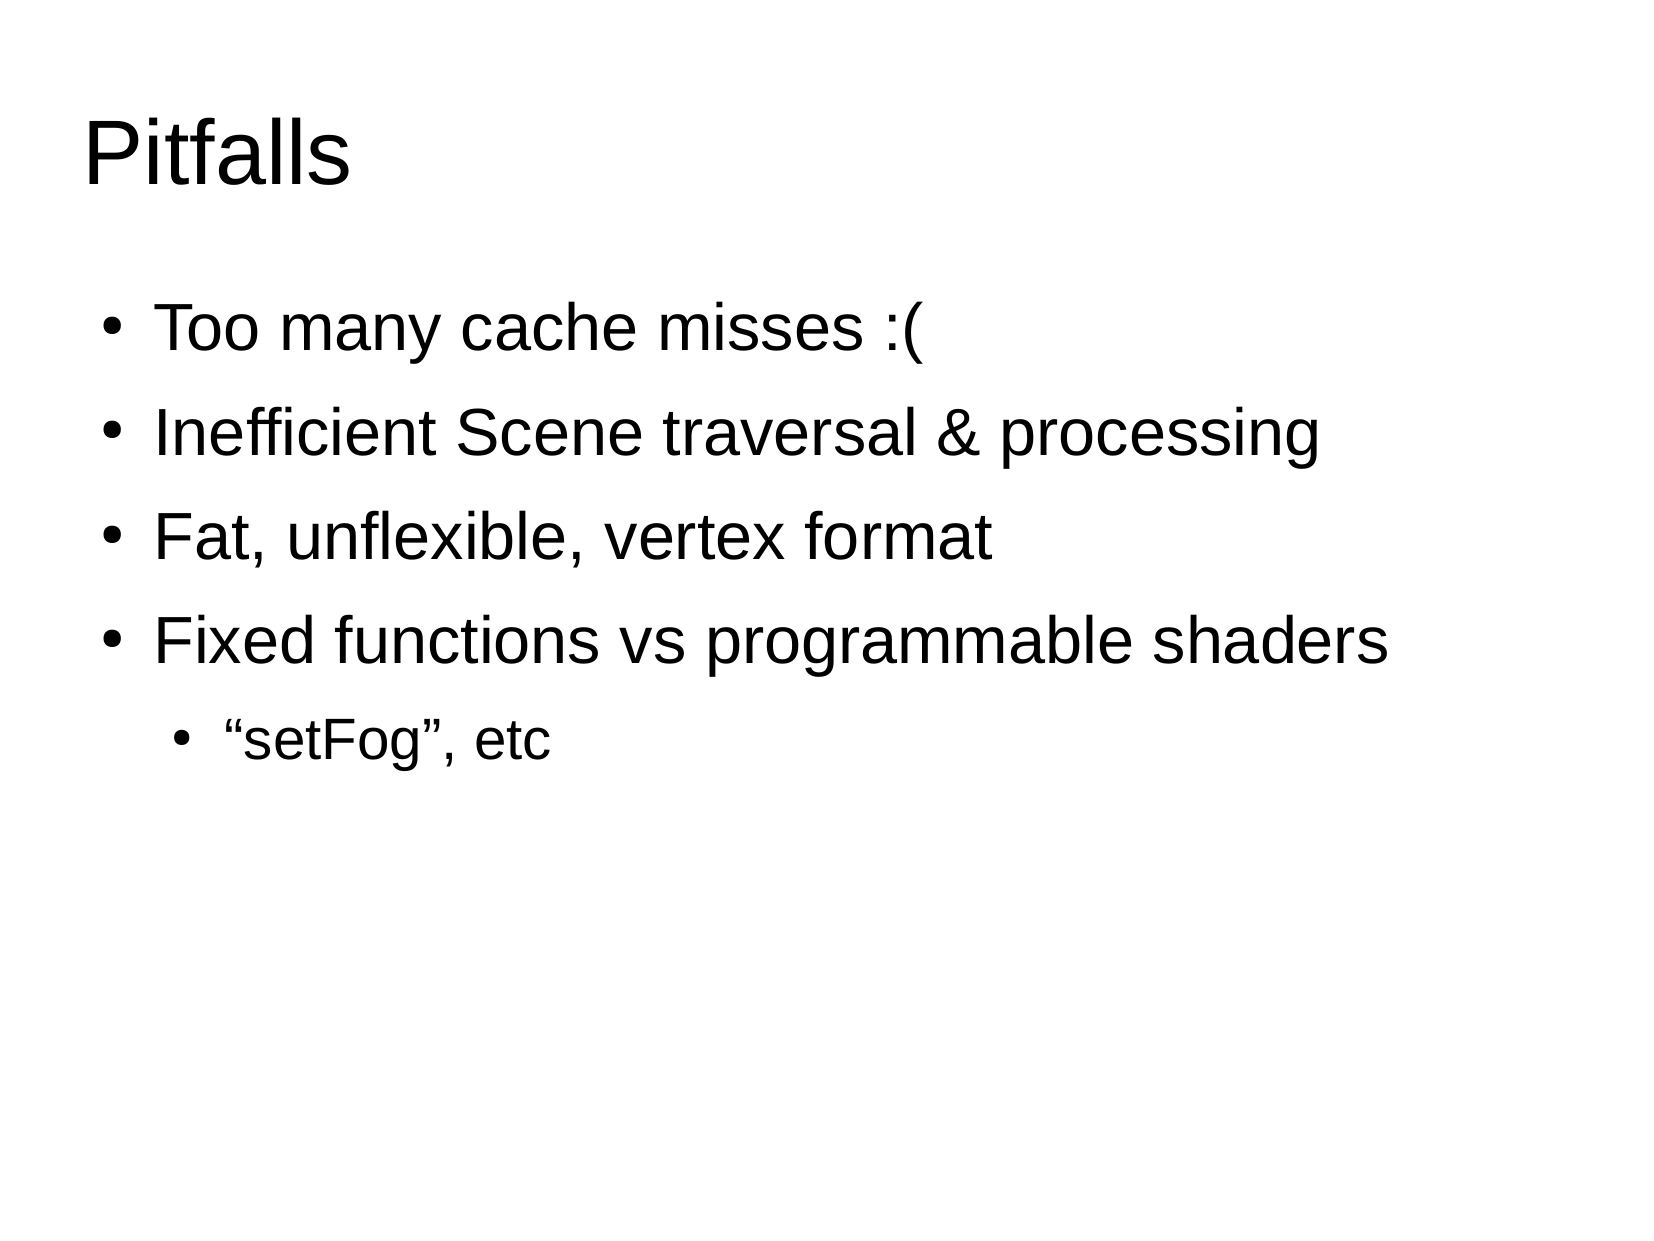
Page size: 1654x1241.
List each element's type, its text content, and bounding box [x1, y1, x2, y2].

title Pitfalls [82, 49, 1571, 257]
list Too many cache misses :( Inefficient Scene traversal & processing Fat, unflexible, vertex format Fixed functions vs programmable shaders “setFog”, etc [82, 290, 1571, 1109]
